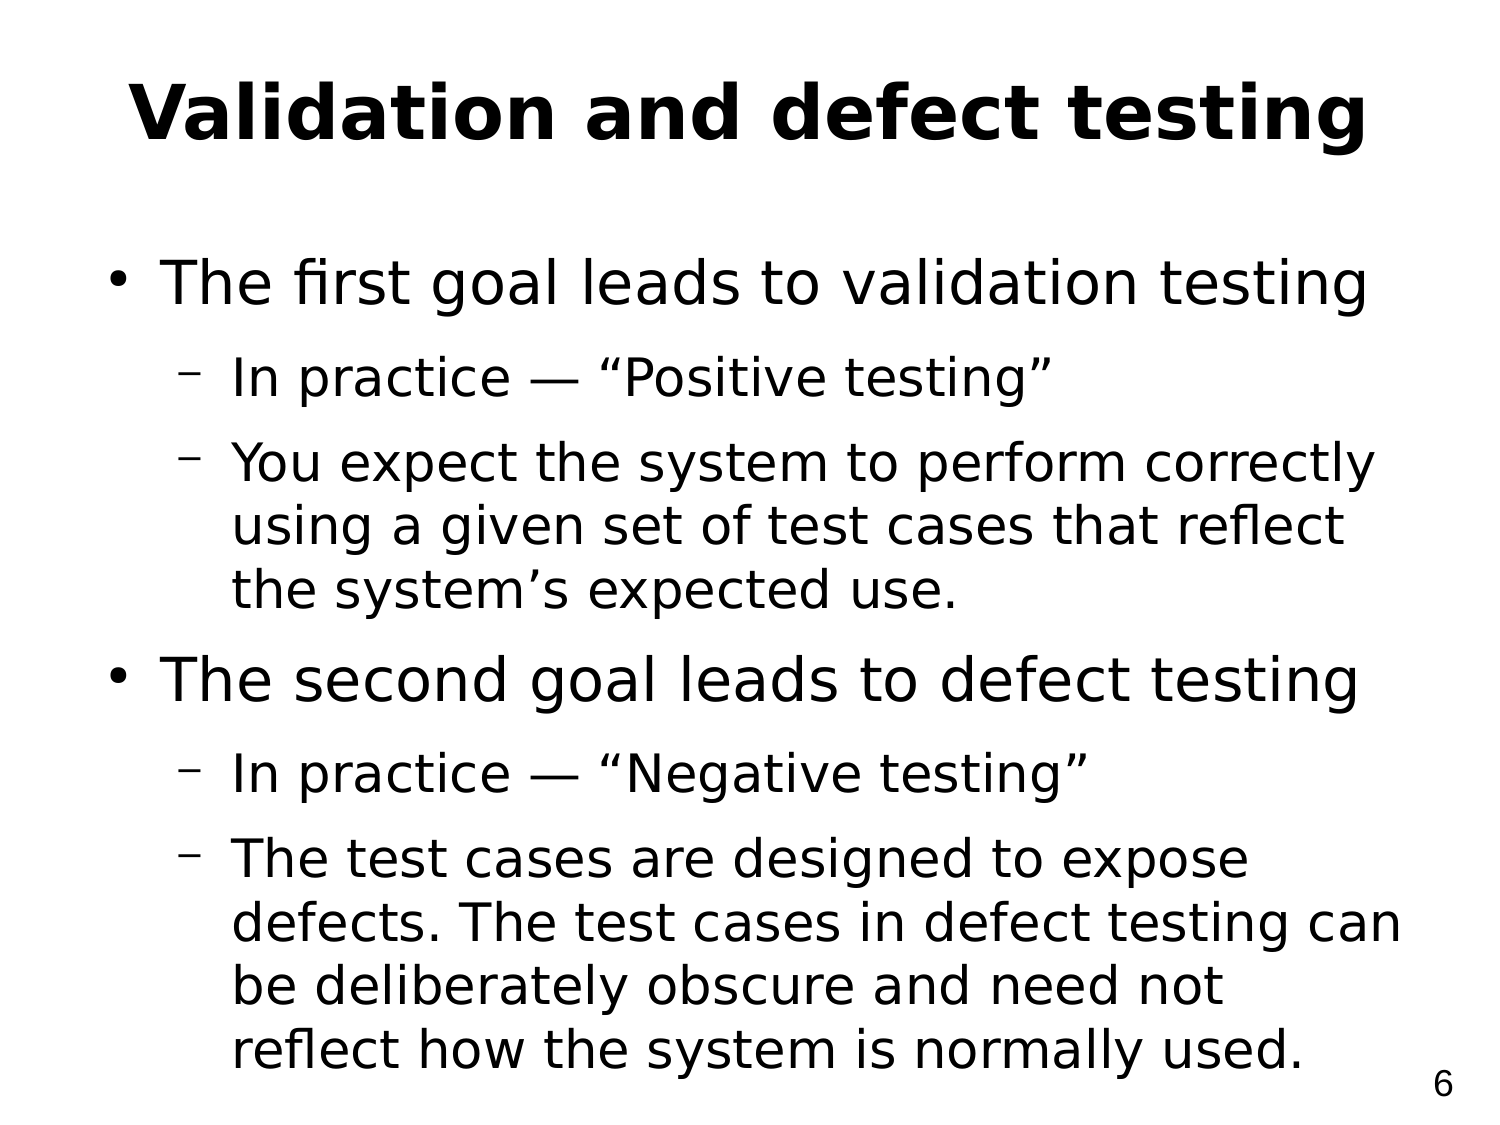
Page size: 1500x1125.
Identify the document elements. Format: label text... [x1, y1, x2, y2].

title Validation and defect testing [75, 56, 1425, 189]
list The first goal leads to validation testing In practice — “Positive testing” You expect the system to perform correctly using a given set of test cases that reflect the system’s expected use. The second goal leads to defect testing In practice — “Negative testing” The test cases are designed to expose defects. The test cases in defect testing can be deliberately obscure and need not reflect how the system is normally used. [75, 236, 1425, 1093]
